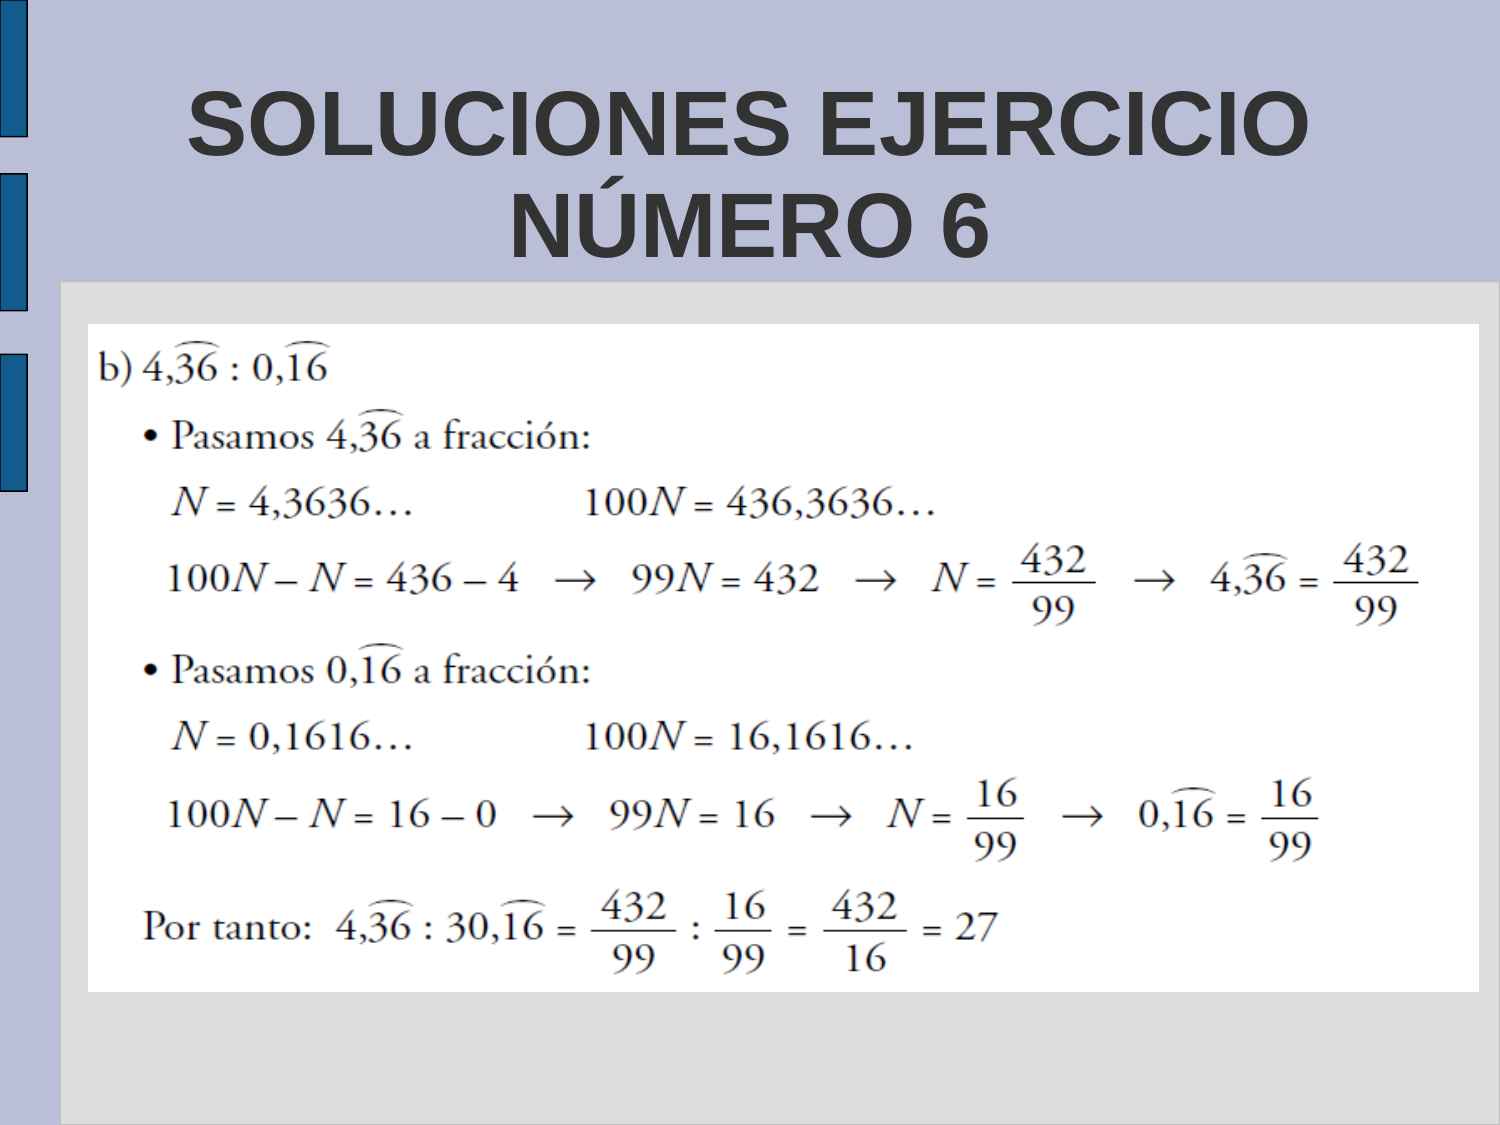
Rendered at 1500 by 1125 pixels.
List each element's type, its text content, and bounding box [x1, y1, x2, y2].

picture [88, 324, 1479, 992]
title SOLUCIONES EJERCICIO NÚMERO 6 [110, 73, 1391, 279]
